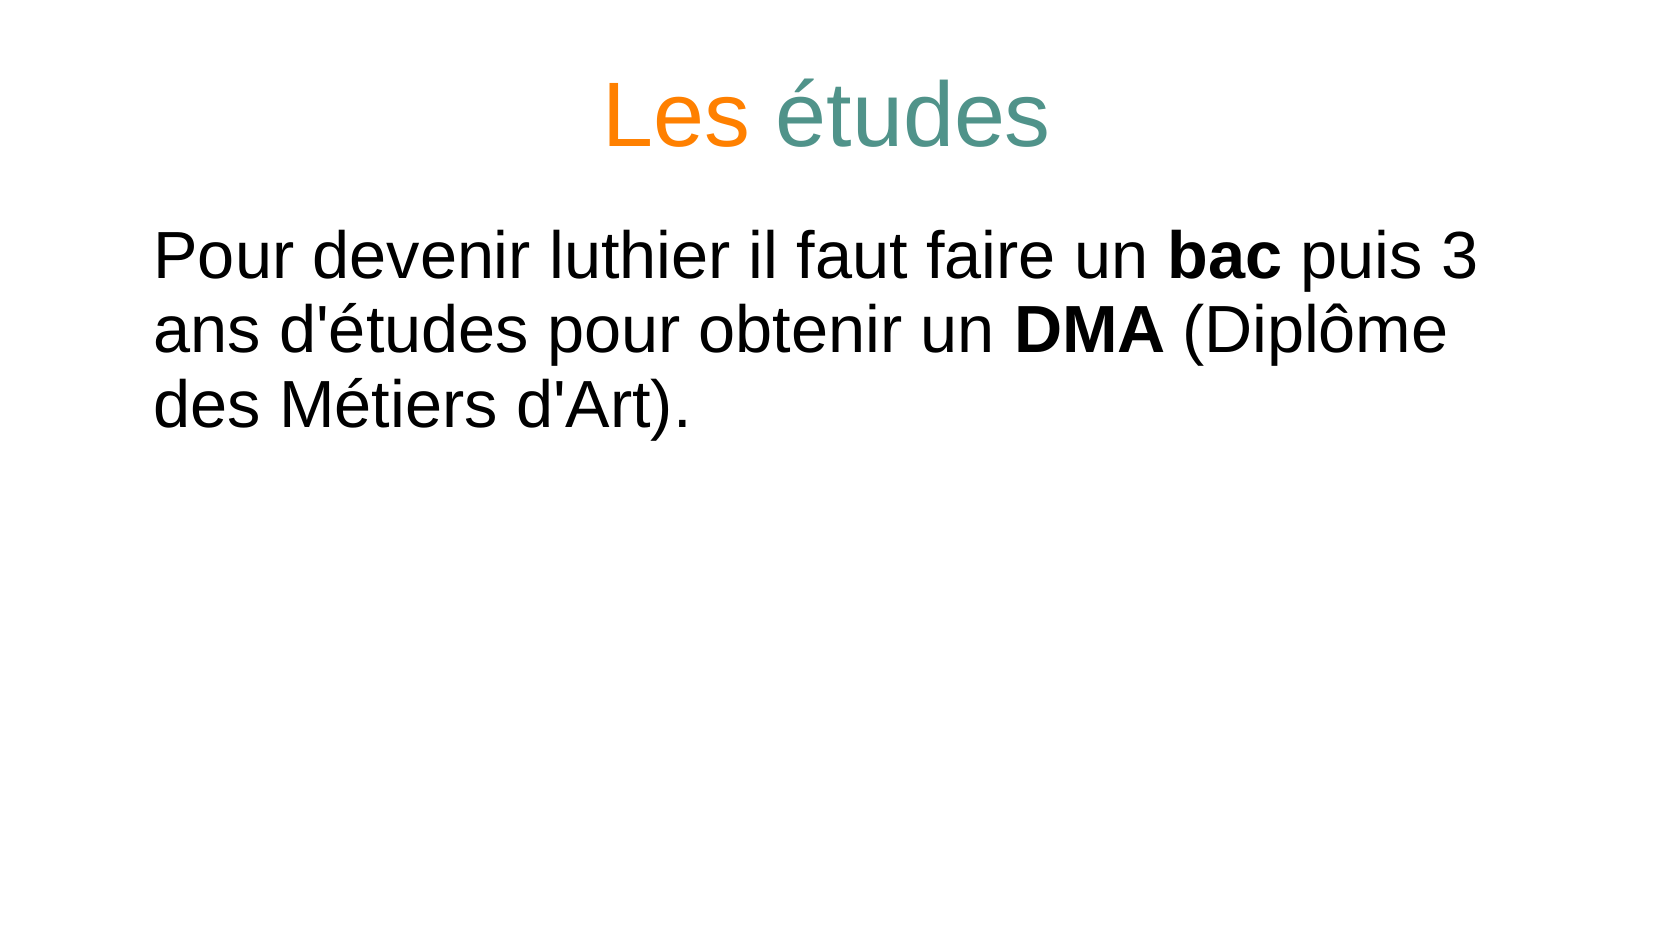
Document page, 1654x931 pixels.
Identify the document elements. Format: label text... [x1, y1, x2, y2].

list Pour devenir luthier il faut faire un bac puis 3 ans d'études pour obtenir un DMA (Diplôme des Métiers d'Art). [82, 217, 1571, 758]
title Les études [82, 37, 1571, 193]
